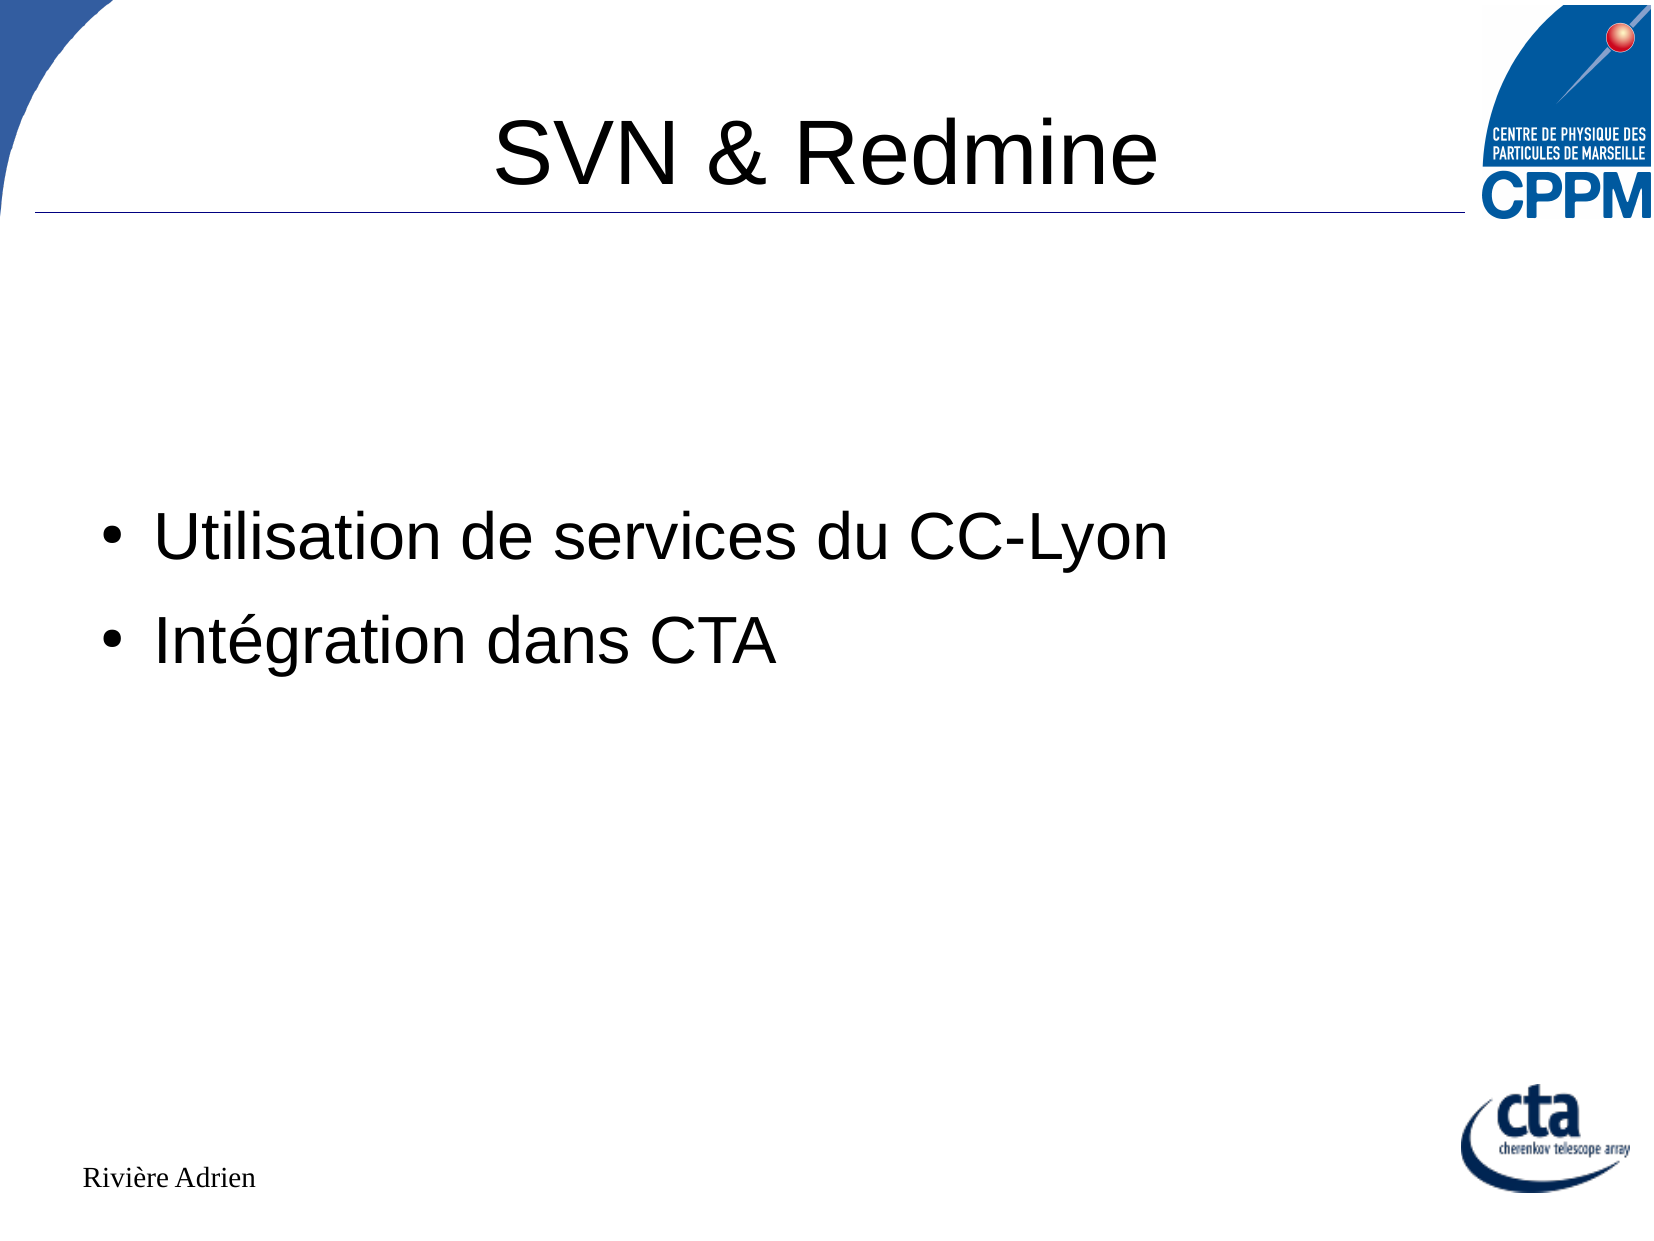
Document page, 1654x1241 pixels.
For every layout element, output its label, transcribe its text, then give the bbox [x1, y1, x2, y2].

picture [1482, 5, 1651, 219]
list Utilisation de services du CC-Lyon Intégration dans CTA [82, 290, 1538, 1010]
picture [0, 0, 119, 219]
title SVN & Redmine [82, 49, 1571, 257]
picture [1461, 1084, 1630, 1193]
